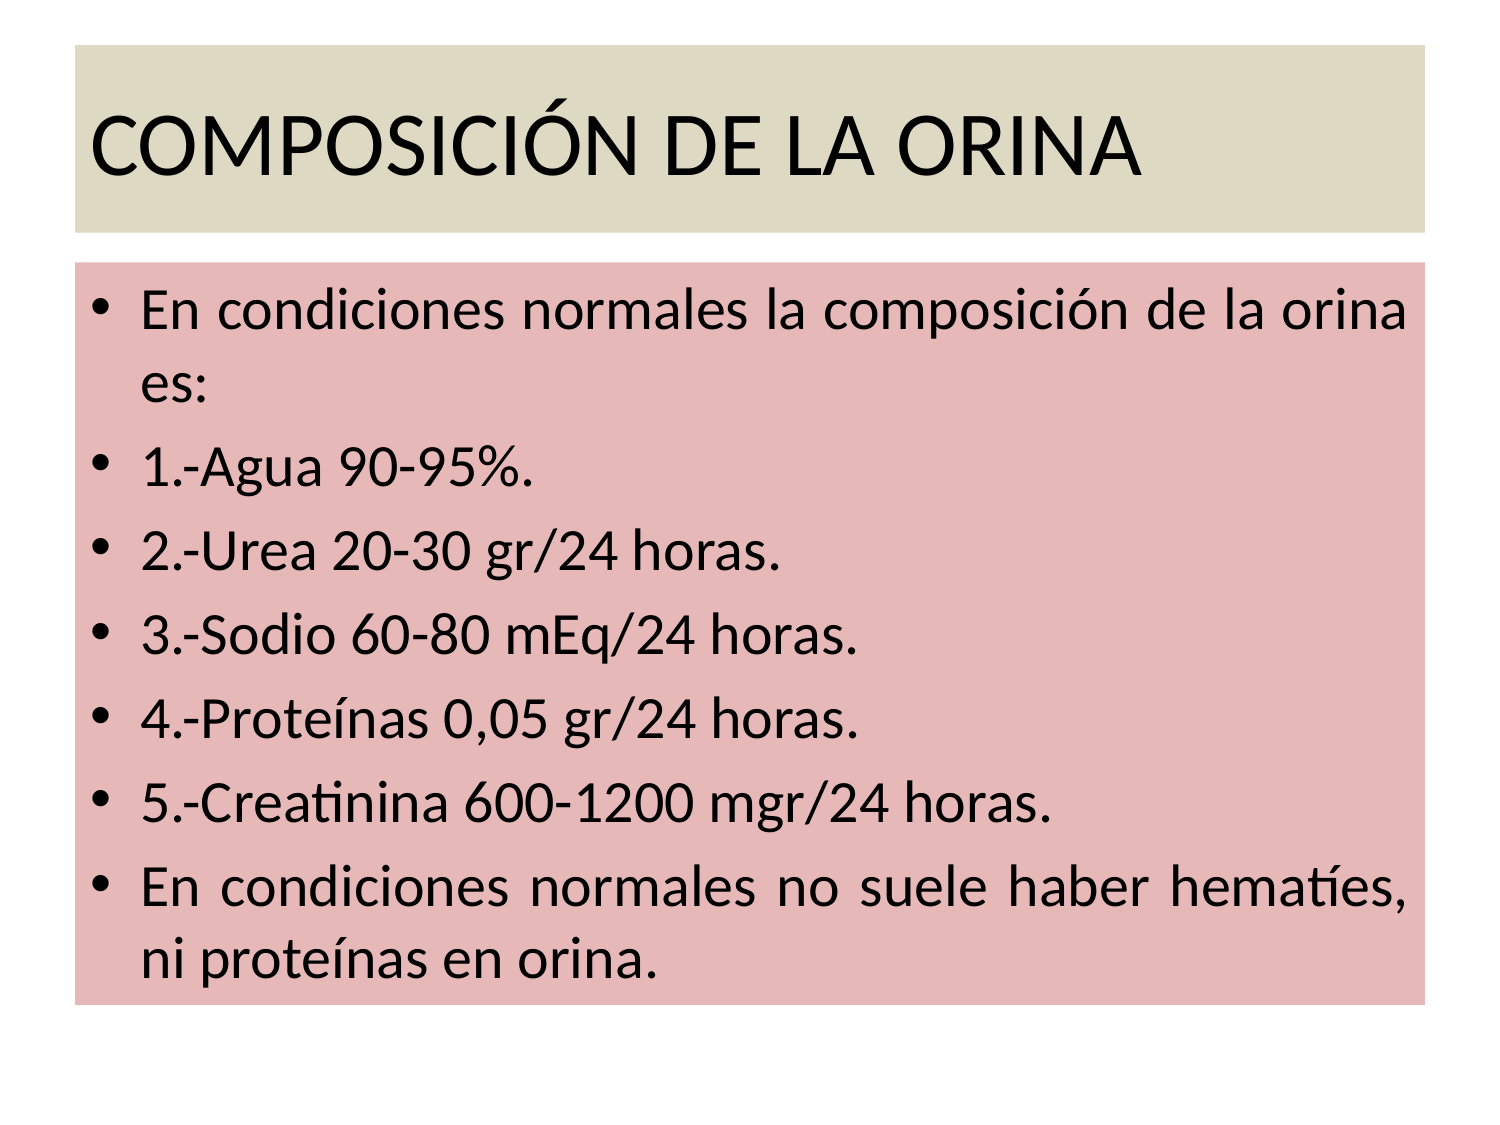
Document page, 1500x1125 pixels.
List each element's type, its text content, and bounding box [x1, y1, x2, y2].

list En condiciones normales la composición de la orina es: 1.-Agua 90-95%. 2.-Urea 20-30 gr/24 horas. 3.-Sodio 60-80 mEq/24 horas. 4.-Proteínas 0,05 gr/24 horas. 5.-Creatinina 600-1200 mgr/24 horas. En condiciones normales no suele haber hematíes, ni proteínas en orina. [75, 262, 1425, 1005]
title COMPOSICIÓN DE LA ORINA [75, 45, 1425, 233]
